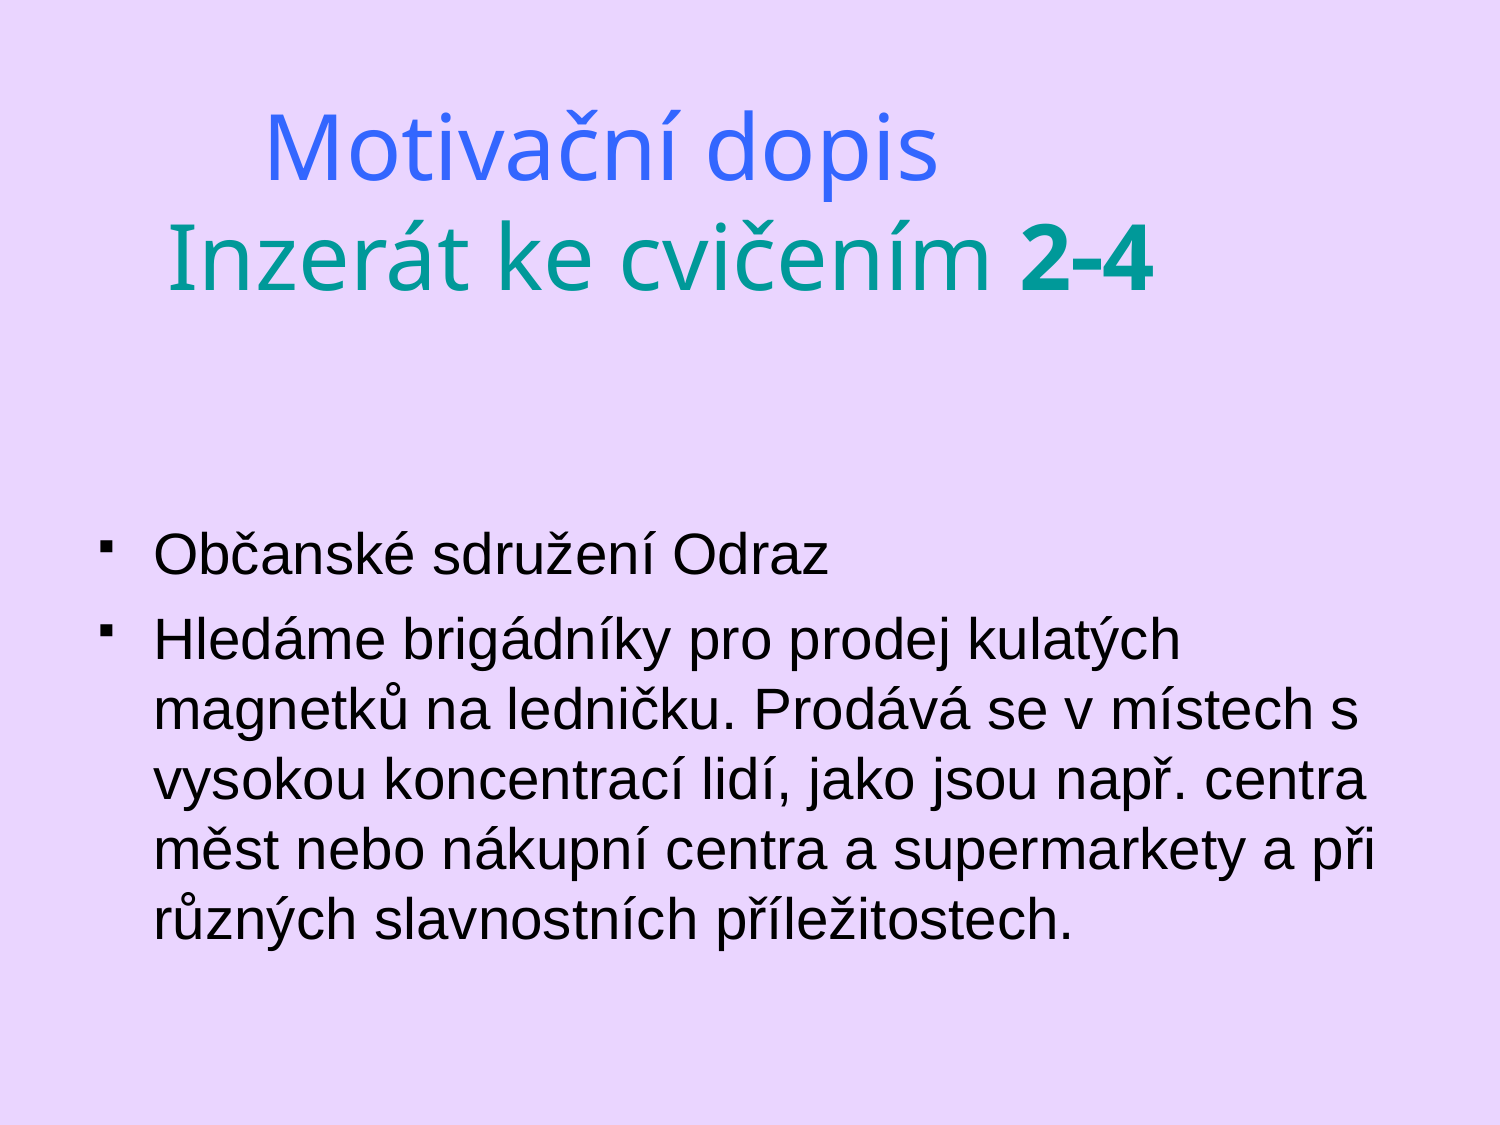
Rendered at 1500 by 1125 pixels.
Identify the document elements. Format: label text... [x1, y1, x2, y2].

list Občanské sdružení Odraz Hledáme brigádníky pro prodej kulatých magnetků na ledničku. Prodává se v místech s vysokou koncentrací lidí, jako jsou např. centra měst nebo nákupní centra a supermarkety a při různých slavnostních příležitostech. [82, 339, 1425, 975]
title Motivační dopis Inzerát ke cvičením 24 [105, 49, 1425, 317]
